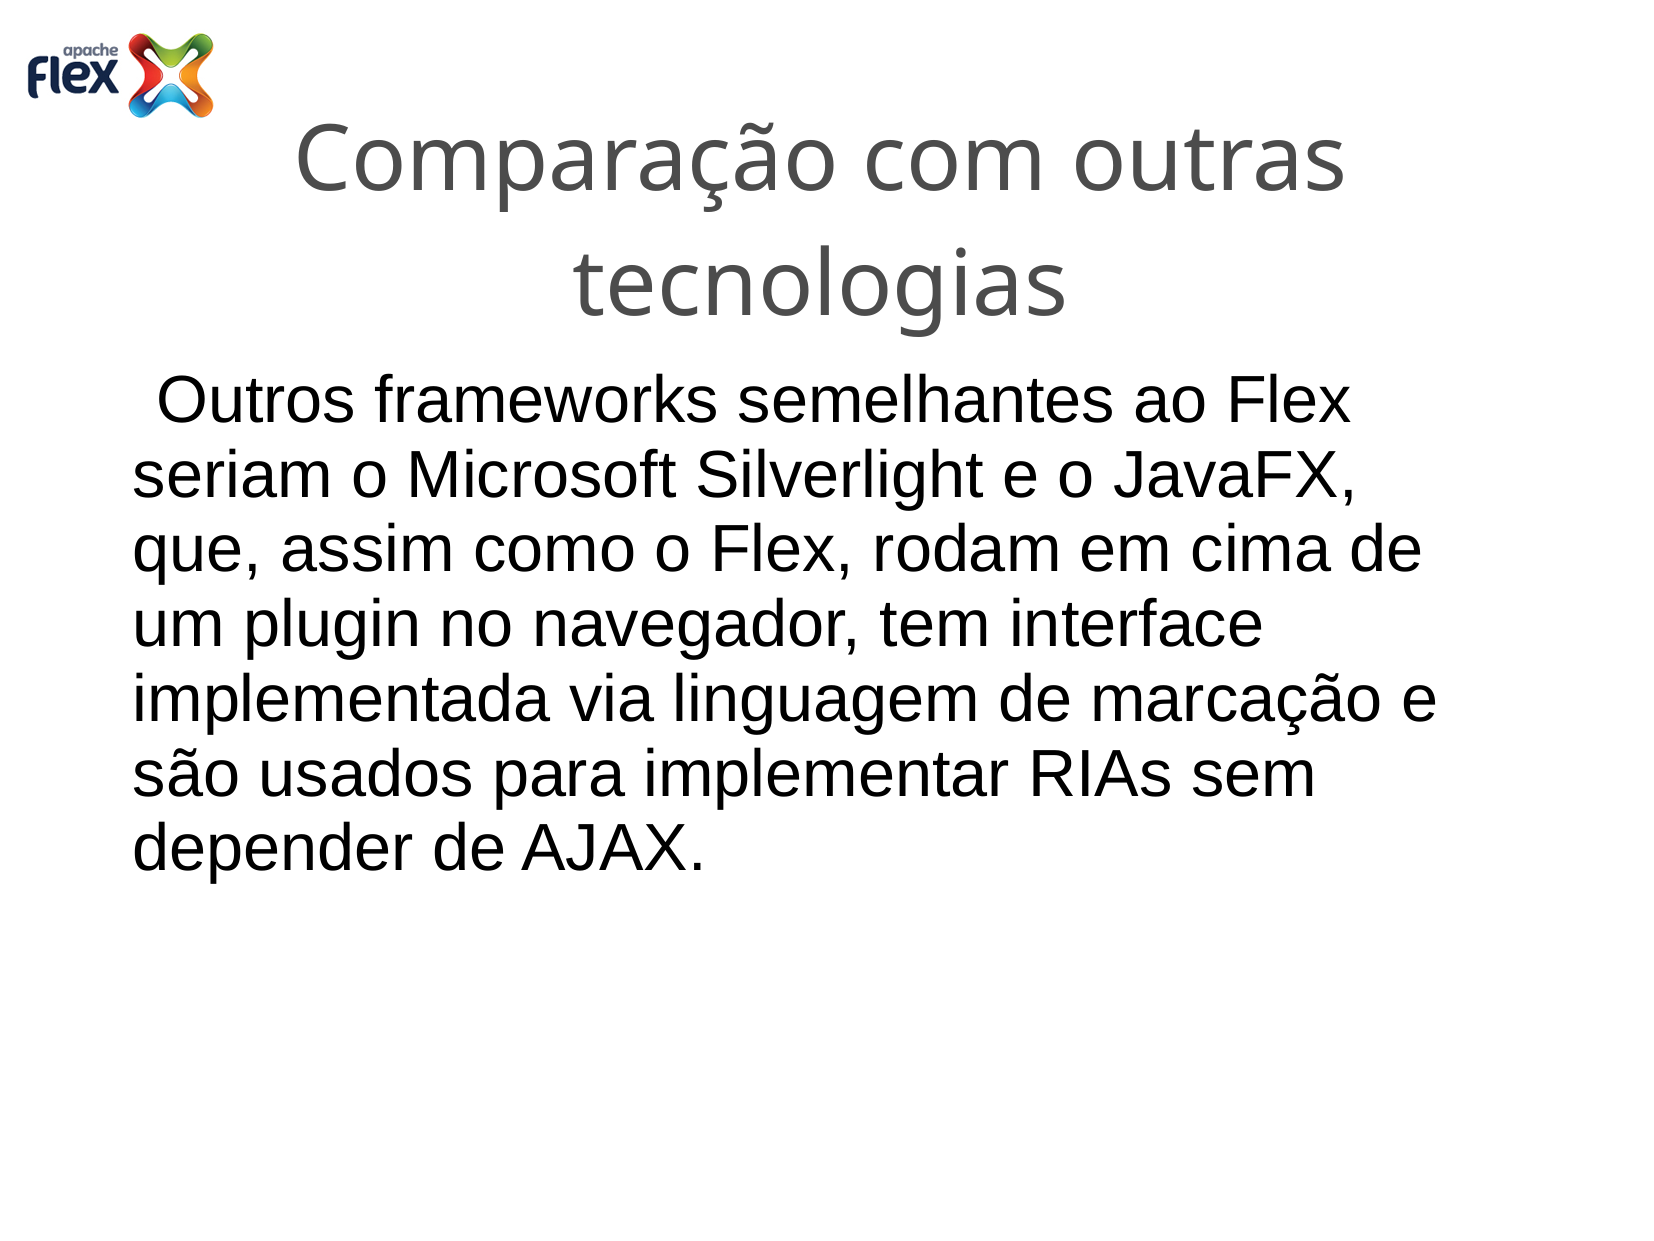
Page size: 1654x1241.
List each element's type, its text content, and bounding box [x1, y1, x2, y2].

title Comparação com outras tecnologias [76, 51, 1565, 384]
picture [25, 25, 215, 125]
text_box Outros frameworks semelhantes ao Flex seriam o Microsoft Silverlight e o JavaFX, que, assim como o Flex, rodam em cima de um plugin no navegador, tem interface implementada via linguagem de marcação e são usados para implementar RIAs sem depender de AJAX. [118, 354, 1506, 1043]
